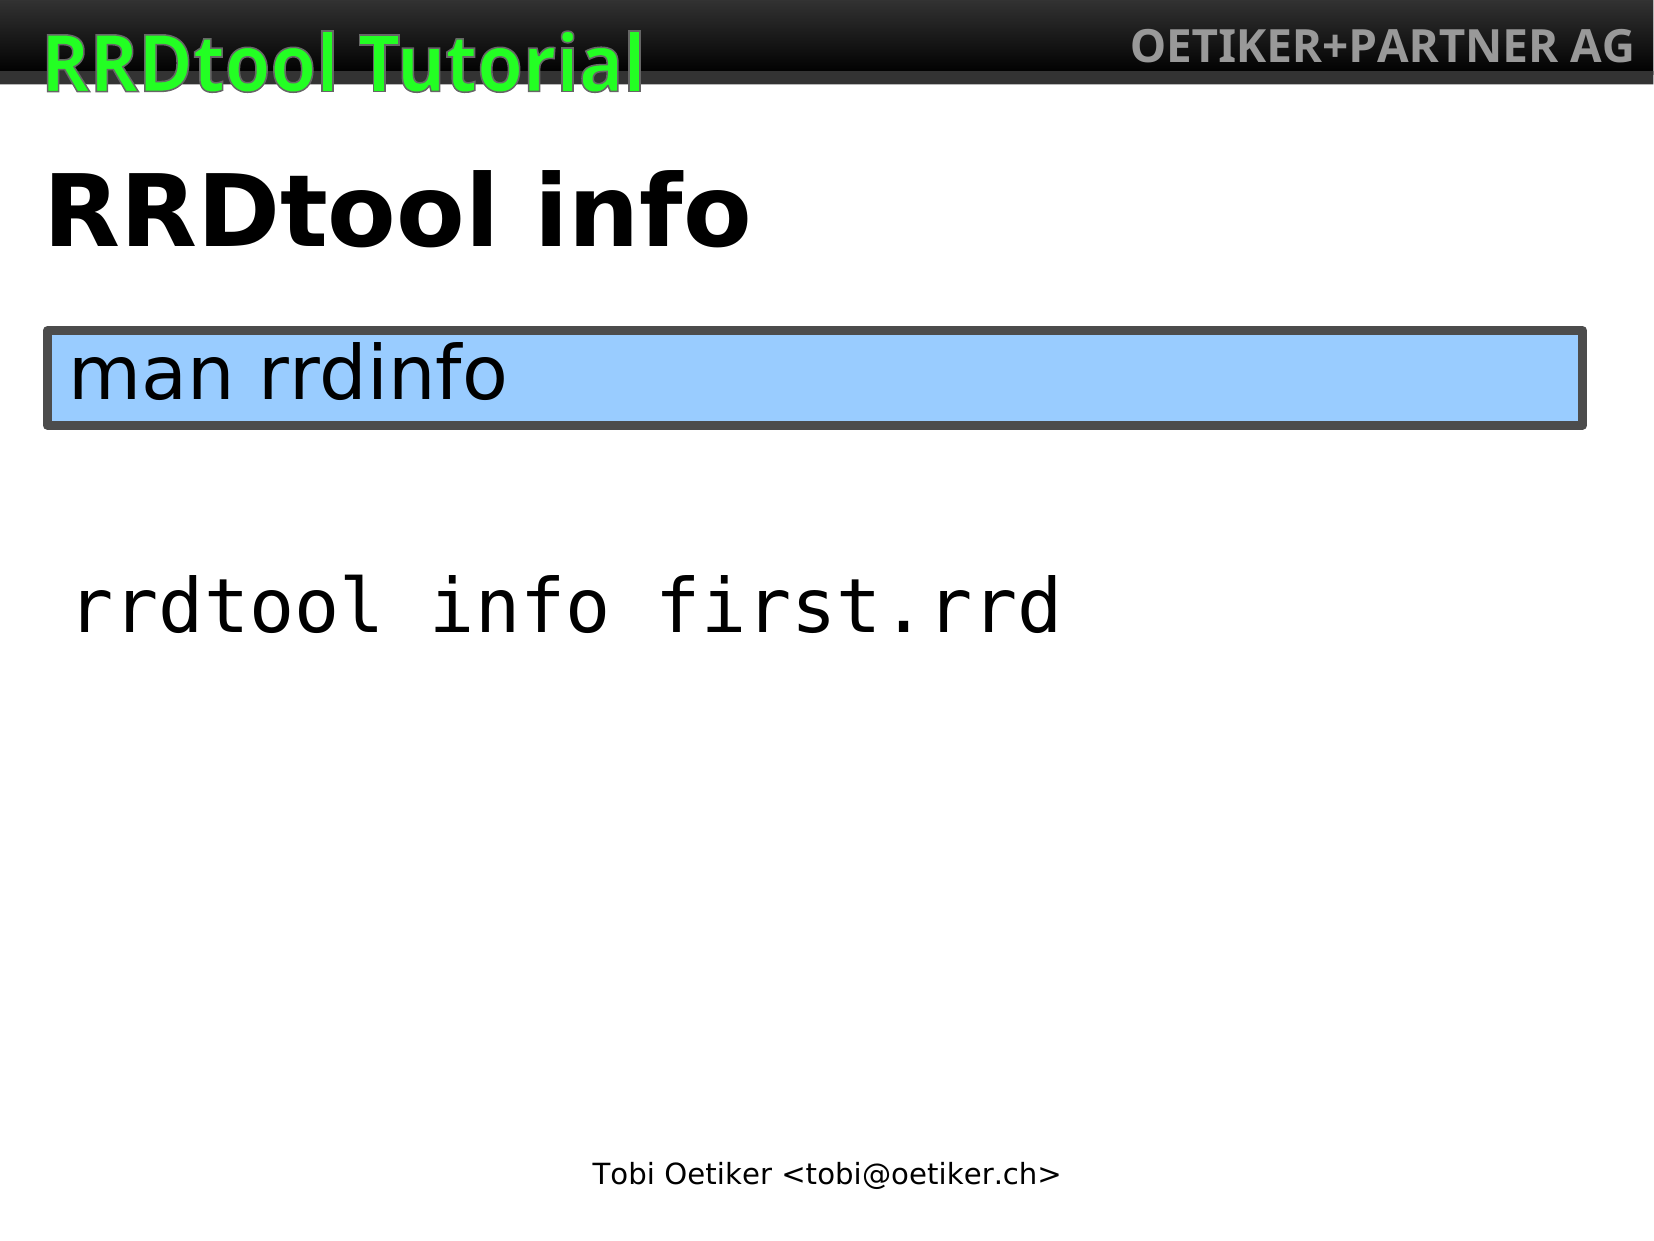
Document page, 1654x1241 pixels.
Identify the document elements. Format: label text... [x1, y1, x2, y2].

list man rrdinfo rrdtool info first.rrd [50, 329, 1571, 1099]
text_box [1571, 330, 1583, 426]
title RRDtool info [43, 137, 1582, 287]
